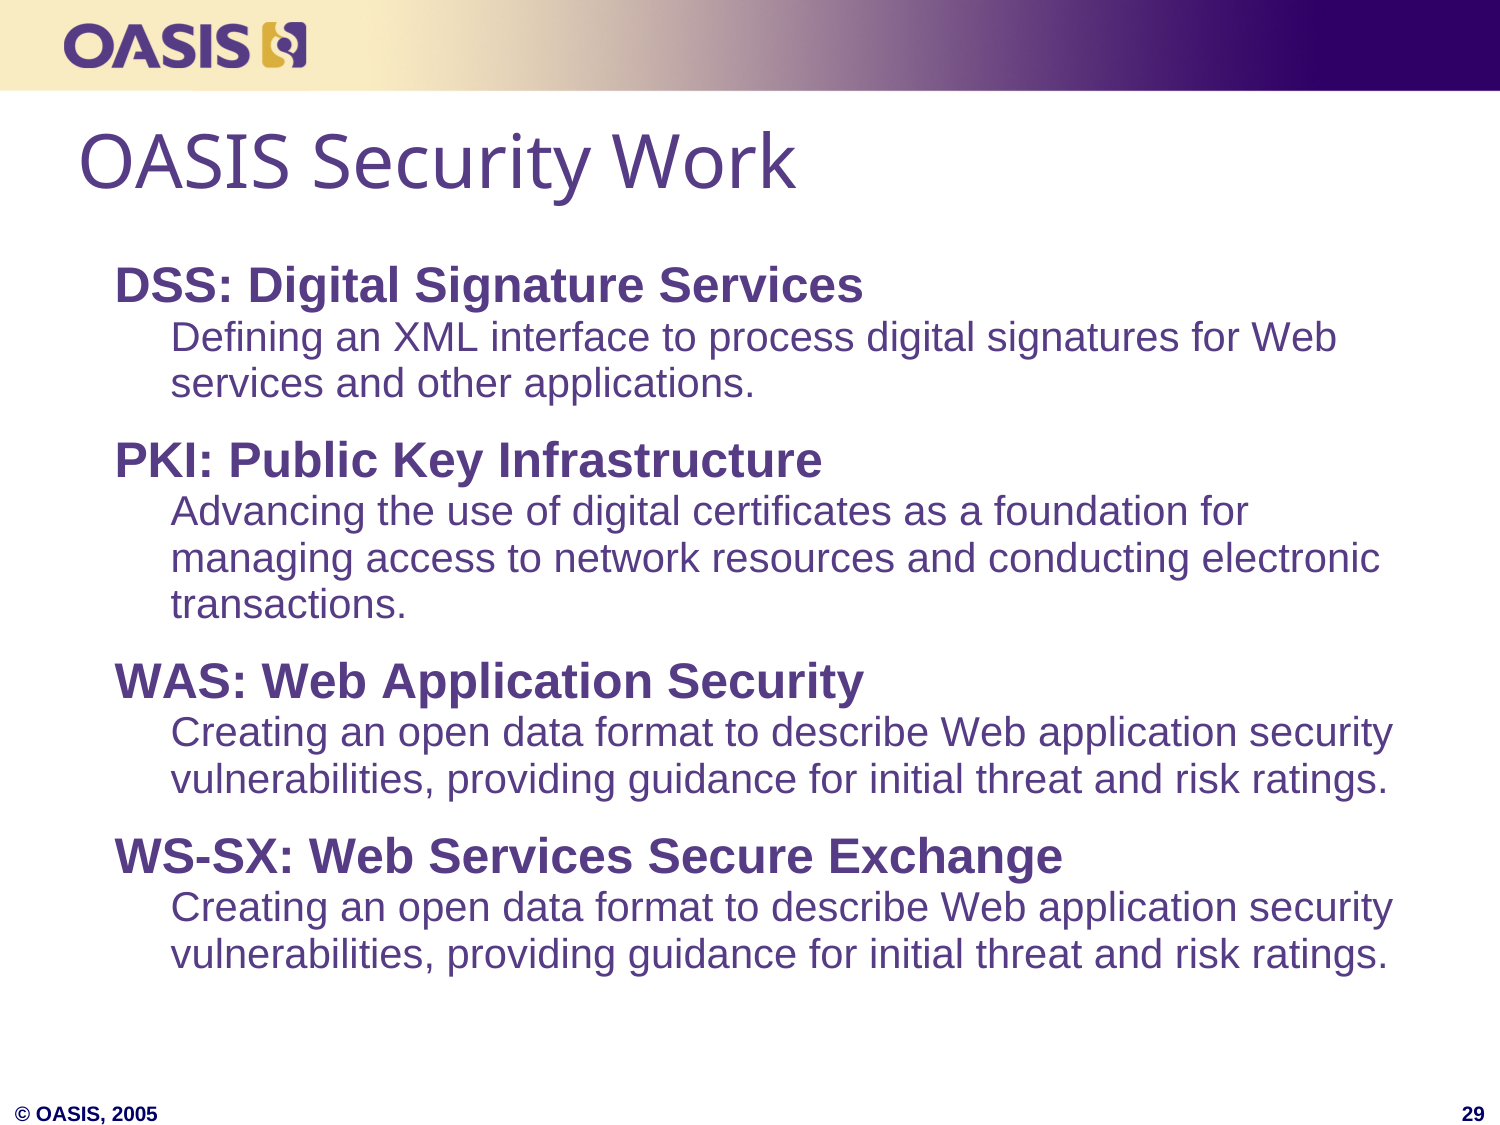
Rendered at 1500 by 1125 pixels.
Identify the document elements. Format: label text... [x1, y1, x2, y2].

list DSS: Digital Signature Services Defining an XML interface to process digital signatures for Web services and other applications. PKI: Public Key Infrastructure Advancing the use of digital certificates as a foundation for managing access to network resources and conducting electronic transactions. WAS: Web Application Security Creating an open data format to describe Web application security vulnerabilities, providing guidance for initial threat and risk ratings. WS-SX: Web Services Secure Exchange Creating an open data format to describe Web application security vulnerabilities, providing guidance for initial threat and risk ratings. [99, 249, 1425, 1063]
picture [0, 0, 1500, 1125]
title OASIS Security Work [62, 112, 1213, 213]
